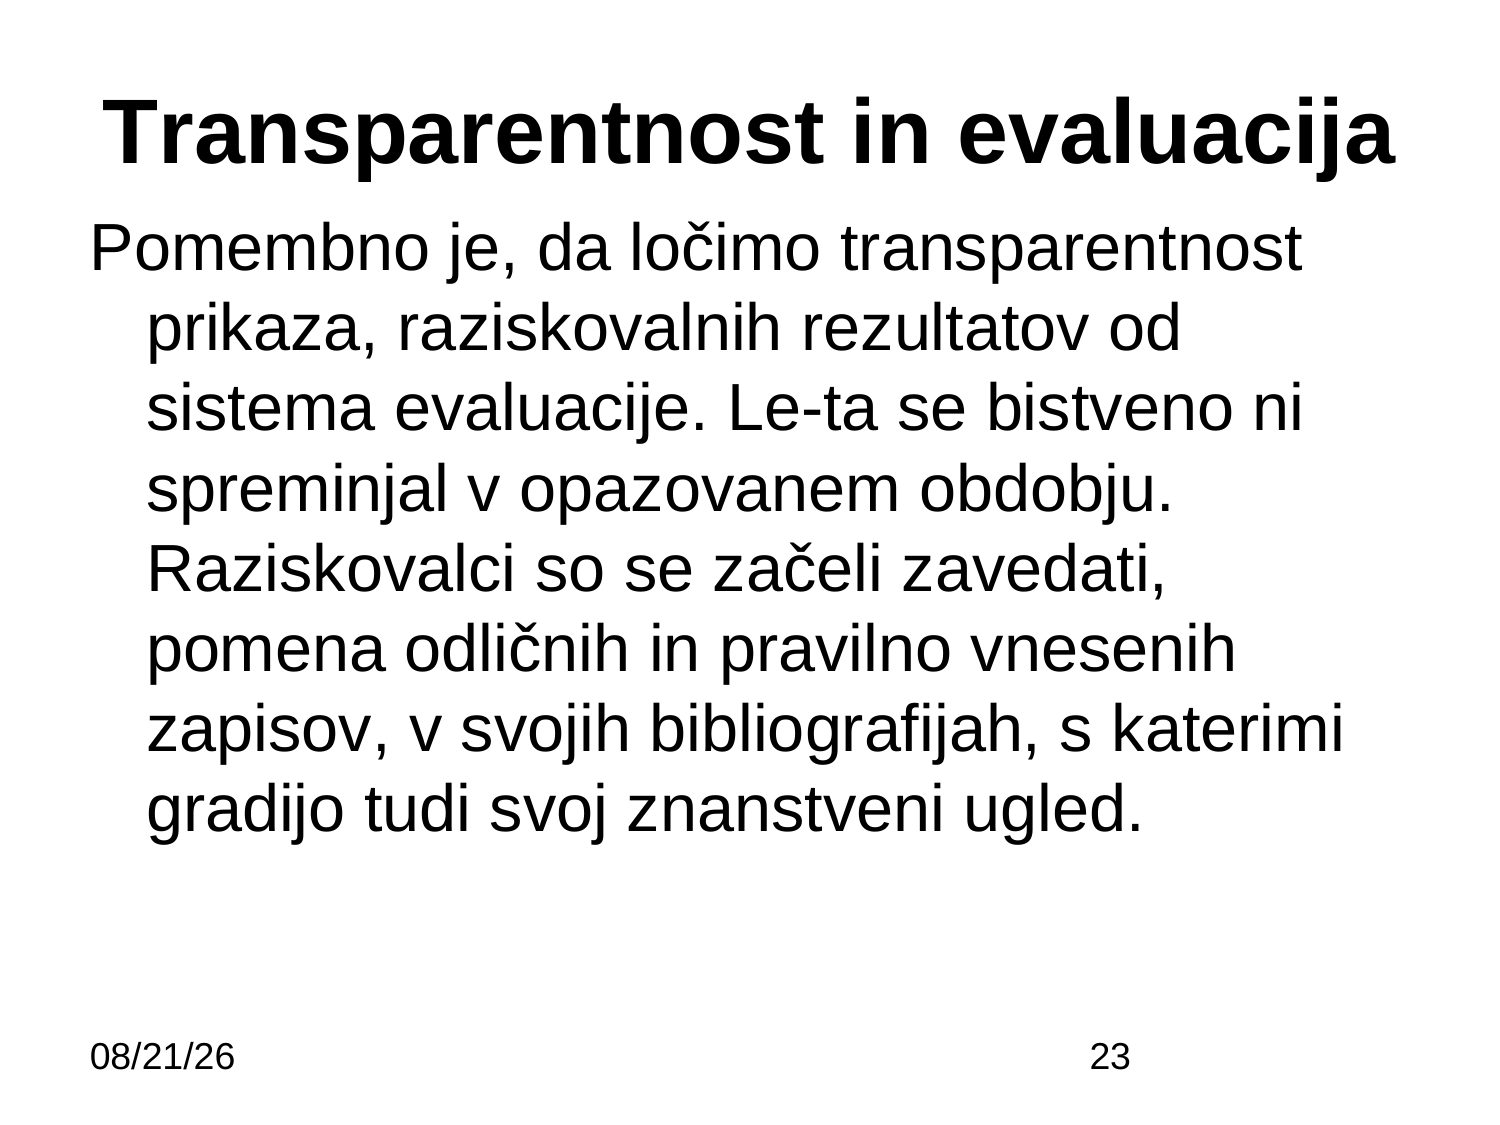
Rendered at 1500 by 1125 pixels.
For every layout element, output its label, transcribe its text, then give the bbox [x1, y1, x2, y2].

title Transparentnost in evaluacija [75, 45, 1426, 196]
list Pomembno je, da ločimo transparentnost prikaza, raziskovalnih rezultatov od sistema evaluacije. Le-ta se bistveno ni spreminjal v opazovanem obdobju. Raziskovalci so se začeli zavedati, pomena odličnih in pravilno vnesenih zapisov, v svojih bibliografijah, s katerimi gradijo tudi svoj znanstveni ugled. [75, 196, 1426, 1006]
